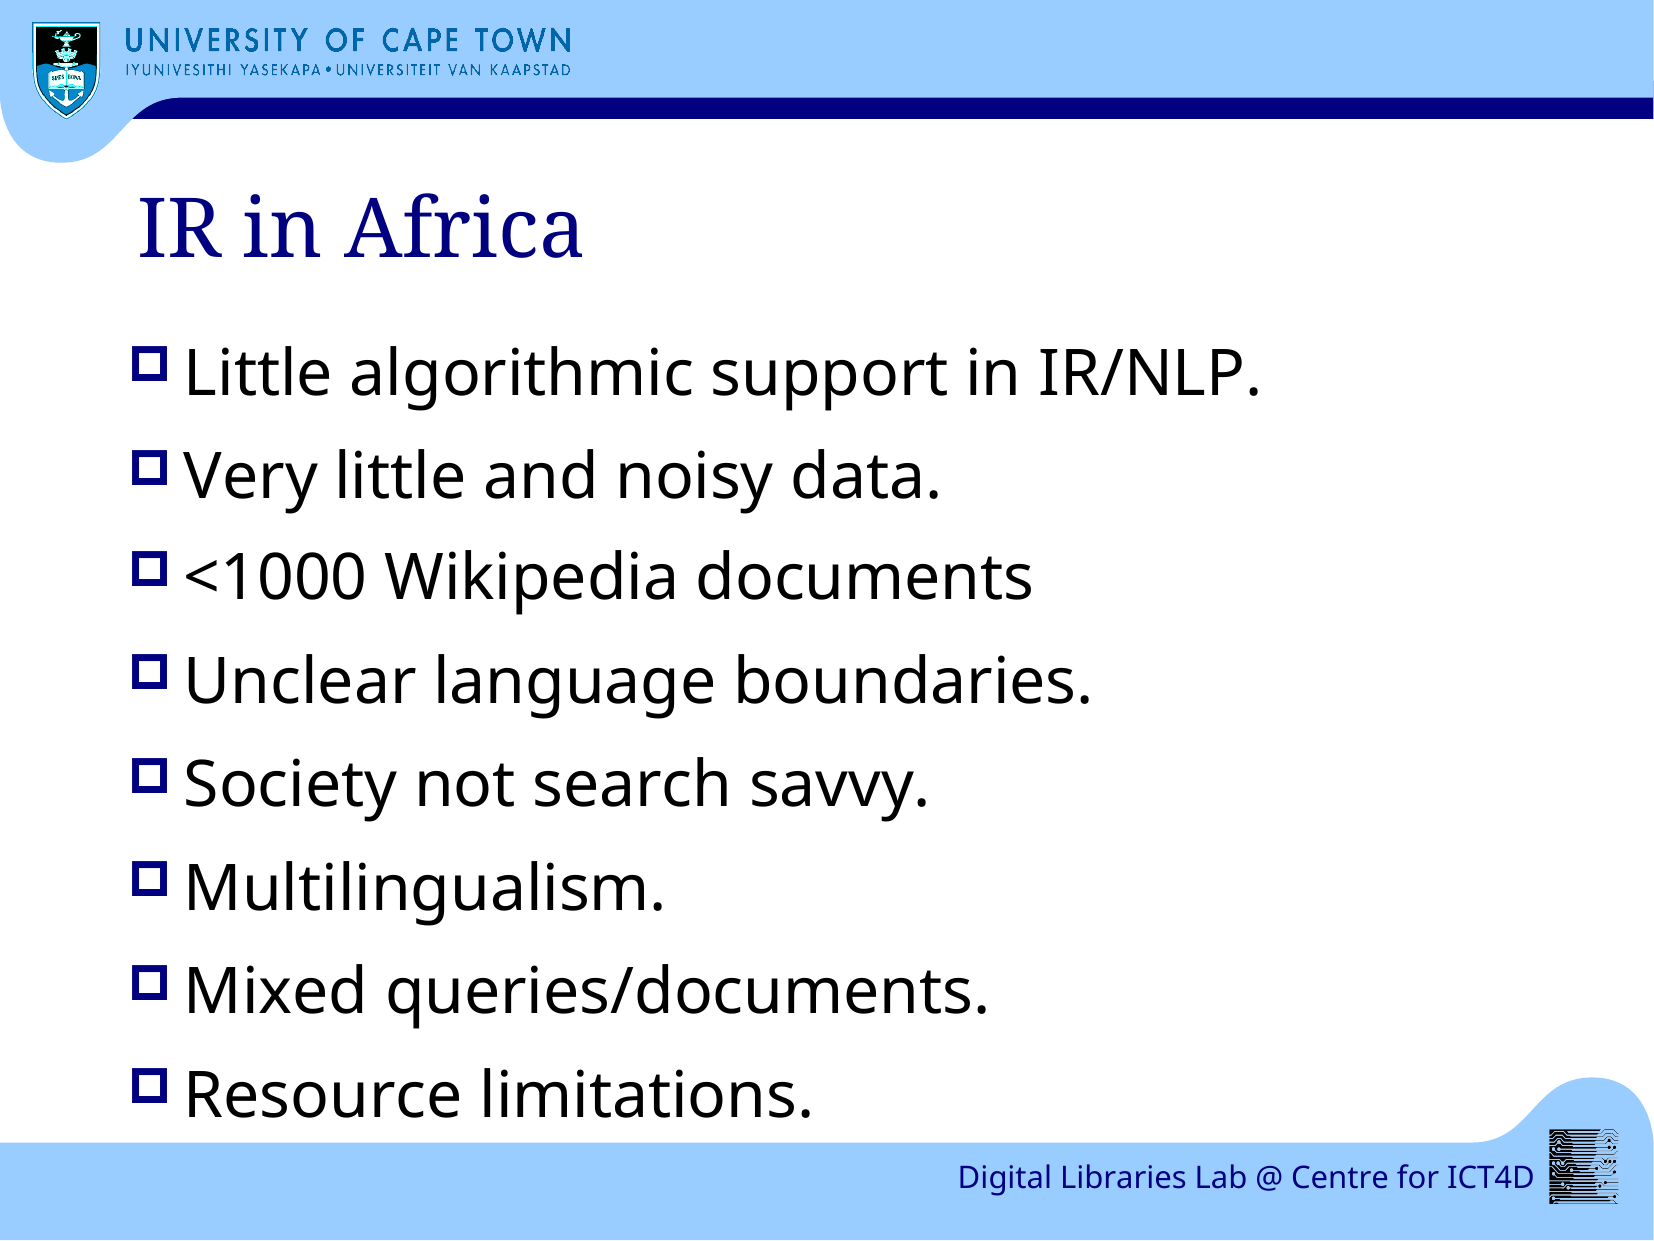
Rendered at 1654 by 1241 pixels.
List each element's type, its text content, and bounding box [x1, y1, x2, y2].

picture [1549, 1129, 1619, 1204]
picture [122, 25, 573, 78]
title IR in Africa [137, 155, 1598, 296]
list Little algorithmic support in IR/NLP. Very little and noisy data. <1000 Wikipedia documents Unclear language boundaries. Society not search savvy. Multilingualism. Mixed queries/documents. Resource limitations. [128, 326, 1597, 1060]
picture [32, 22, 101, 120]
